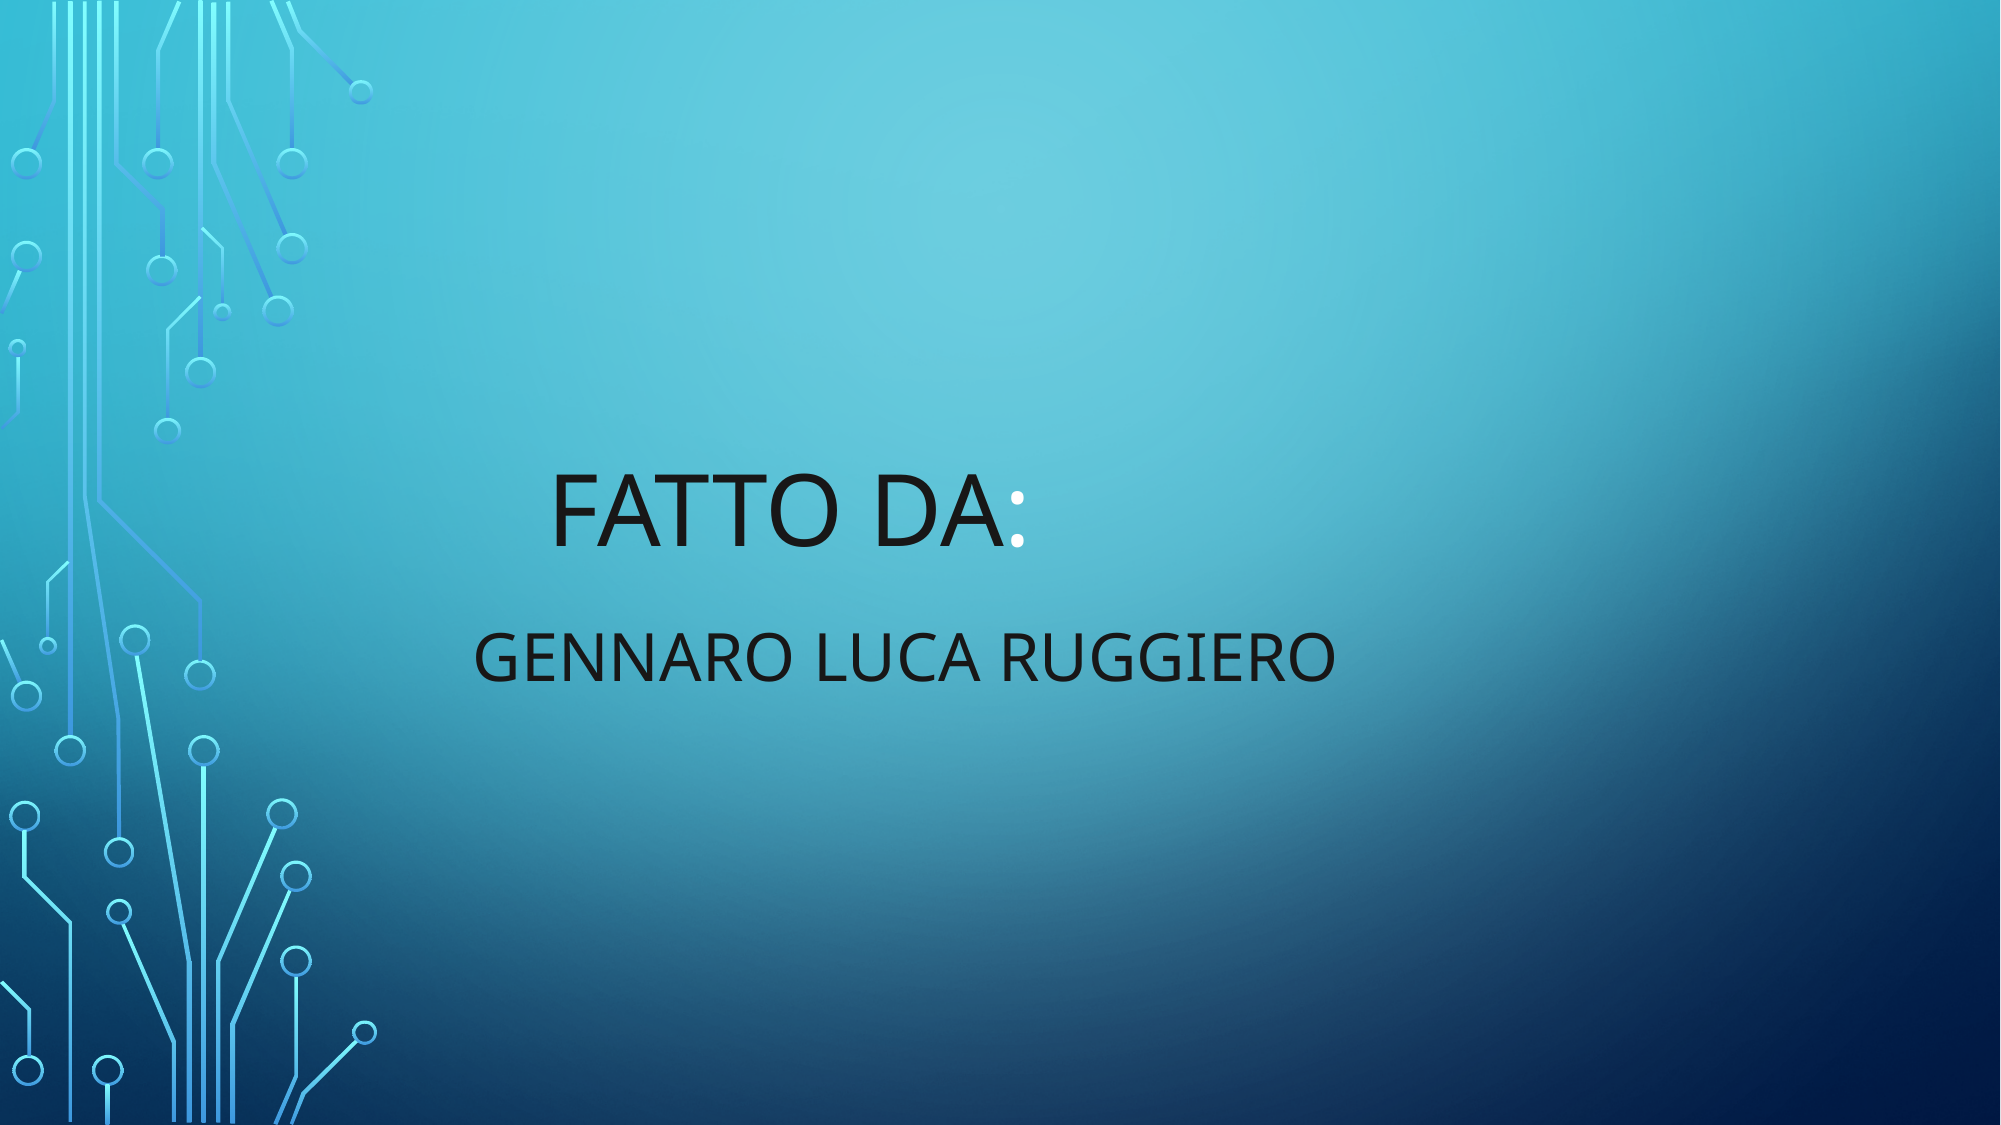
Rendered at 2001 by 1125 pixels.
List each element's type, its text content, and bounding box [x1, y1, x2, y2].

title Fatto da: [307, 184, 1750, 576]
subtitle GENNARO LUCA RUGGIERO [307, 590, 1750, 863]
